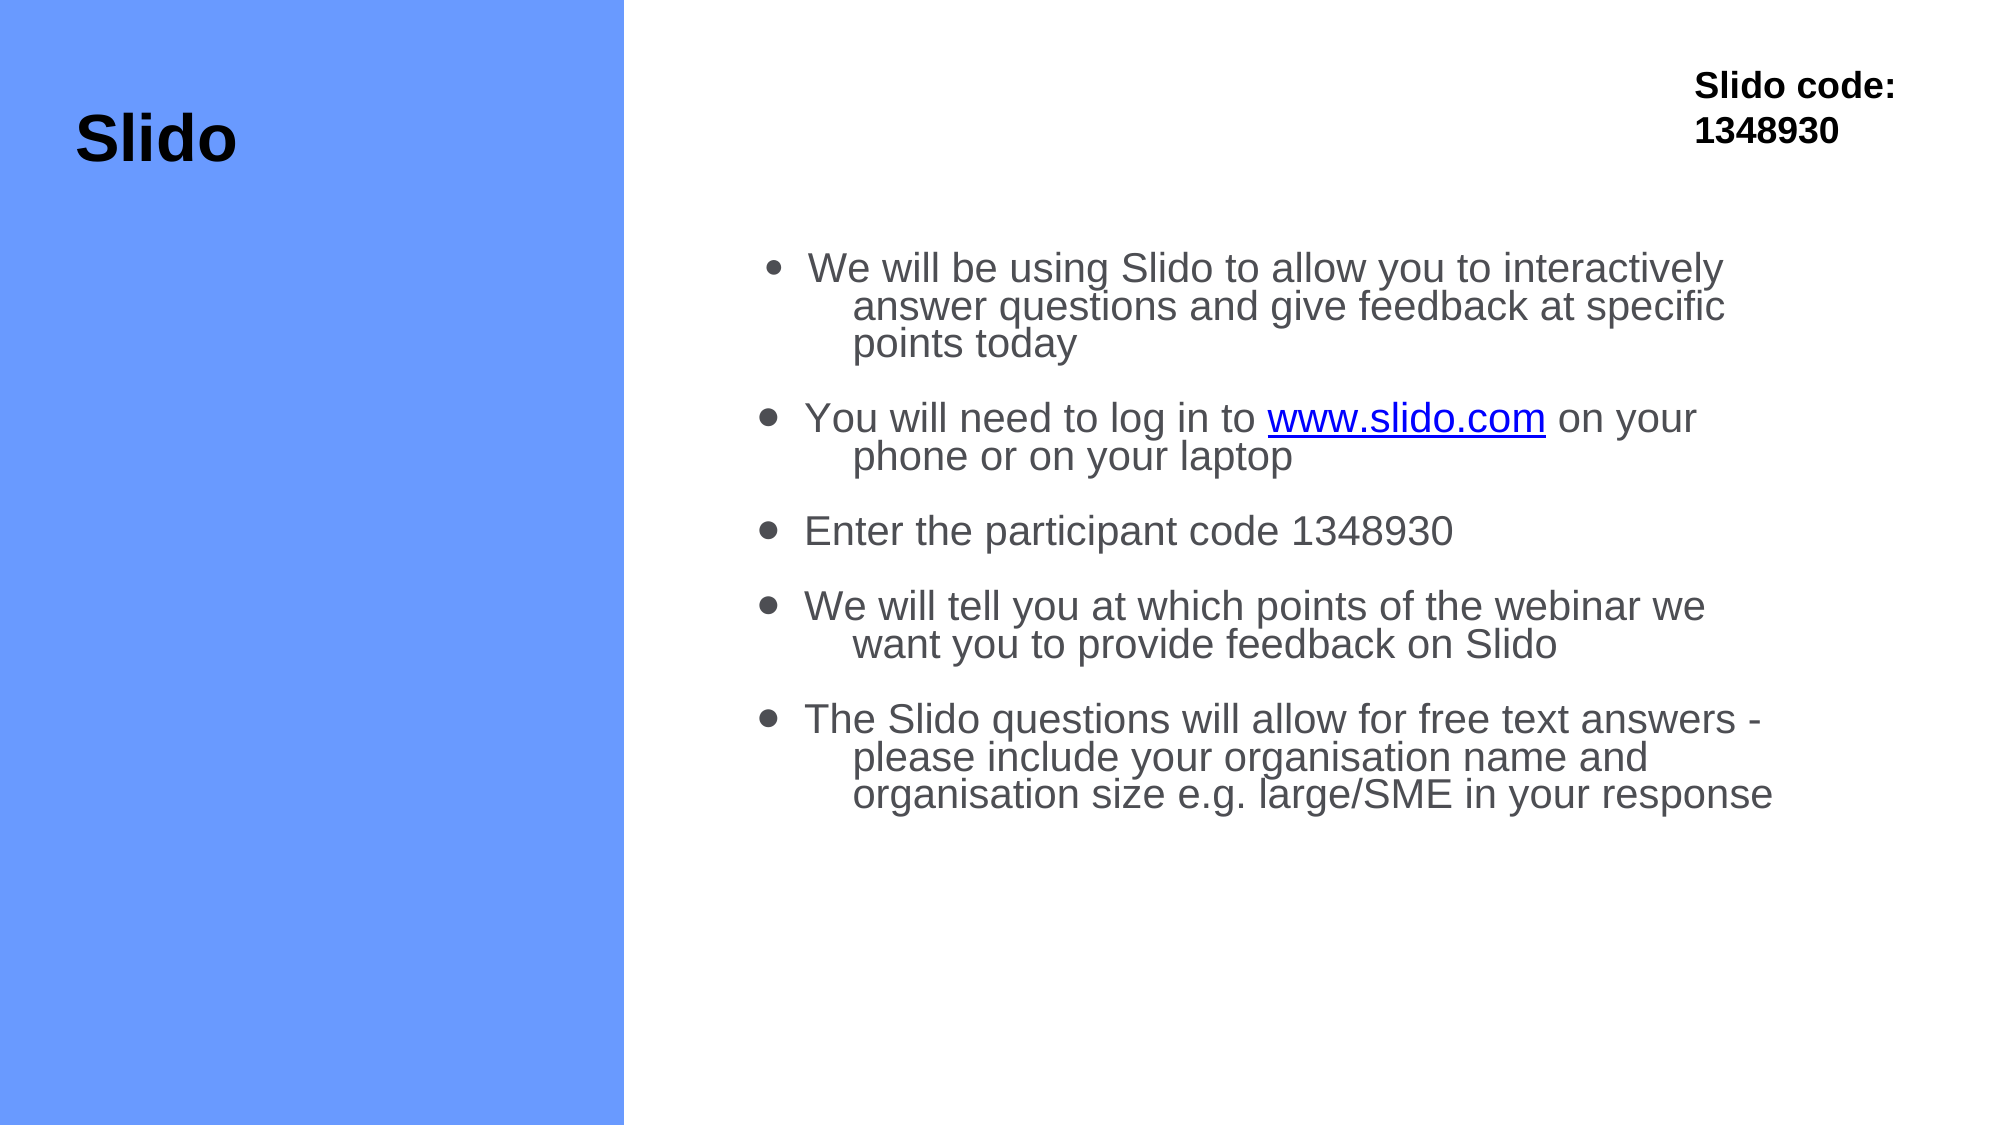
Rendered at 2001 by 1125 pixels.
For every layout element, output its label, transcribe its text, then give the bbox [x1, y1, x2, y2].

text_box Slido code: 1348930 [1679, 46, 1980, 142]
title Slido [75, 94, 577, 346]
text_box We will be using Slido to allow you to interactively answer questions and give feedback at specific points today You will need to log in to www.slido.com on your phone or on your laptop Enter the participant code 1348930 We will tell you at which points of the webinar we want you to provide feedback on Slido The Slido questions will allow for free text answers - please include your organisation name and organisation size e.g. large/SME in your response [724, 237, 1792, 892]
